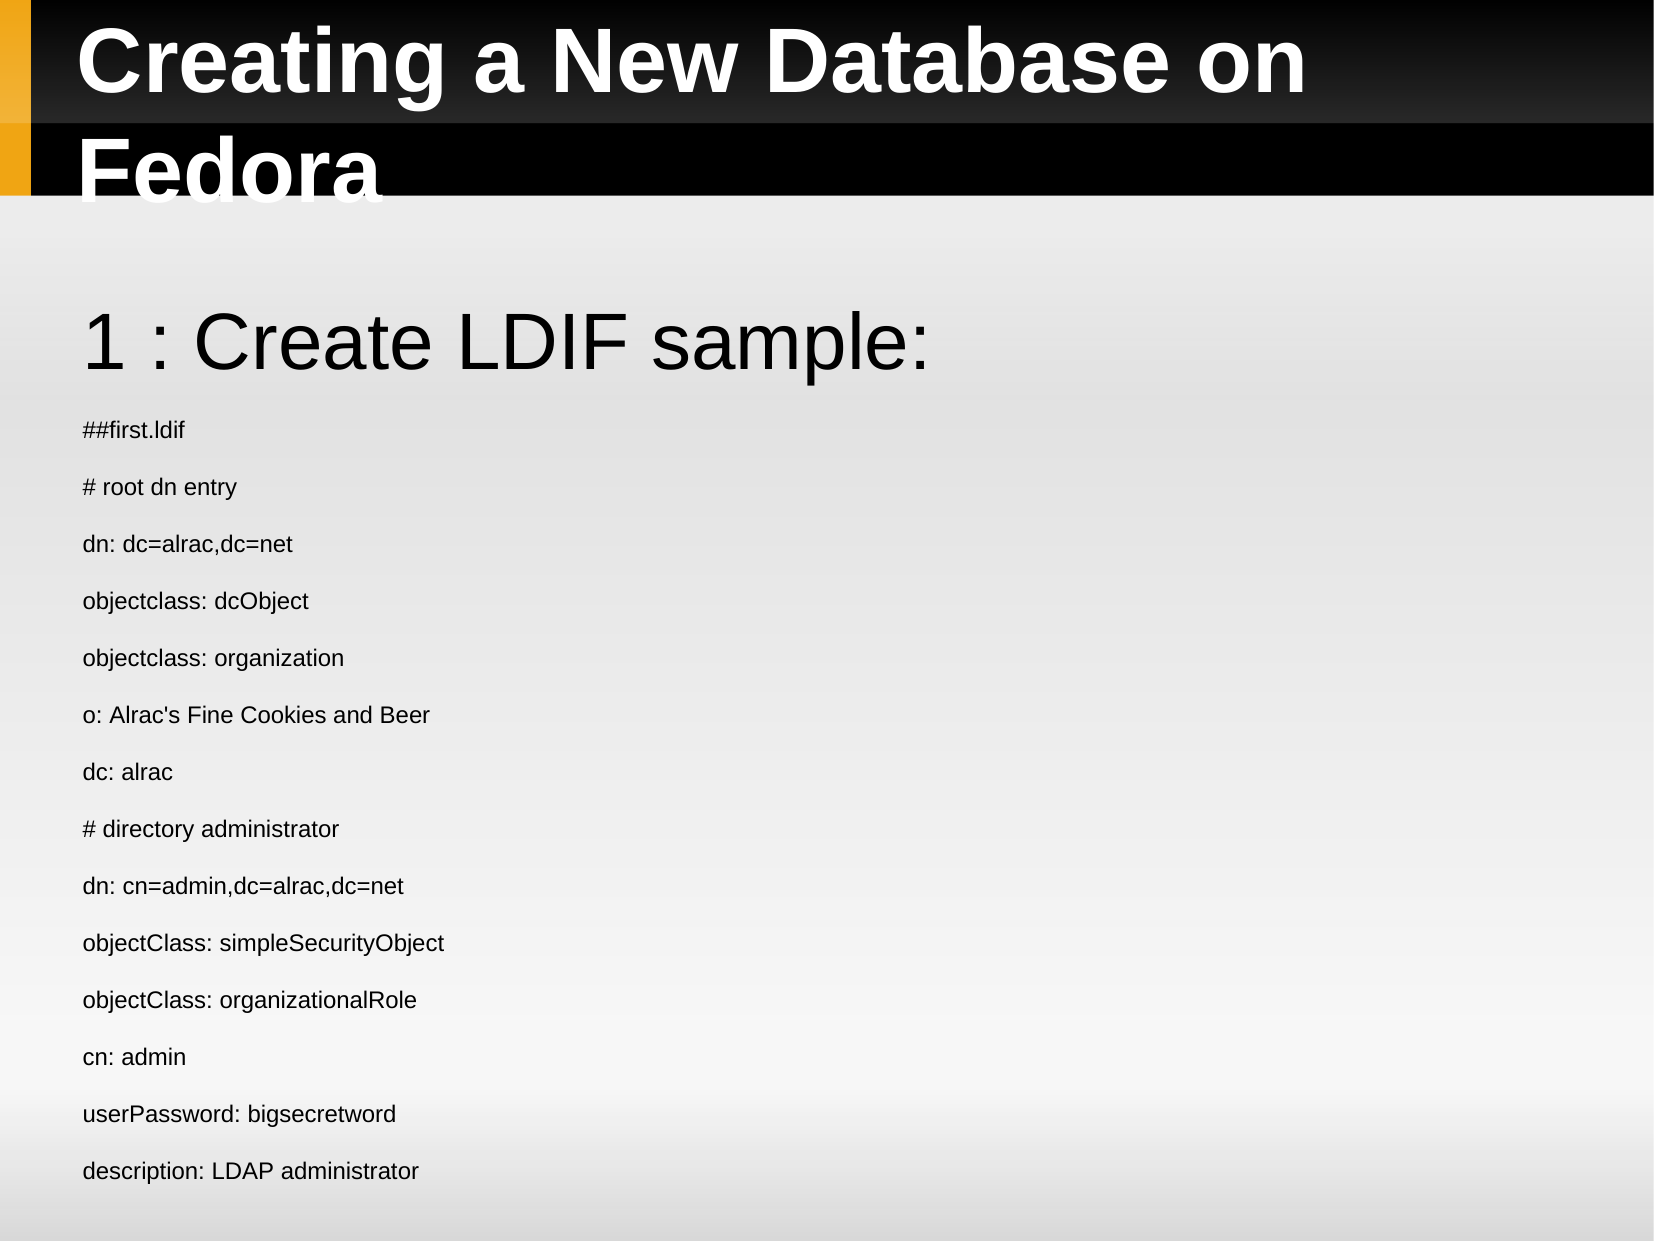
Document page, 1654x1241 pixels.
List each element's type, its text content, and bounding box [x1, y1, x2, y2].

title Creating a New Database on Fedora [76, 1, 1565, 207]
list 1 : Create LDIF sample: ##first.ldif # root dn entry dn: dc=alrac,dc=net objectclass: dcObject objectclass: organization o: Alrac's Fine Cookies and Beer dc: alrac # directory administrator dn: cn=admin,dc=alrac,dc=net objectClass: simpleSecurityObject objectClass: organizationalRole cn: admin userPassword: bigsecretword description: LDAP administrator [82, 290, 1571, 1189]
